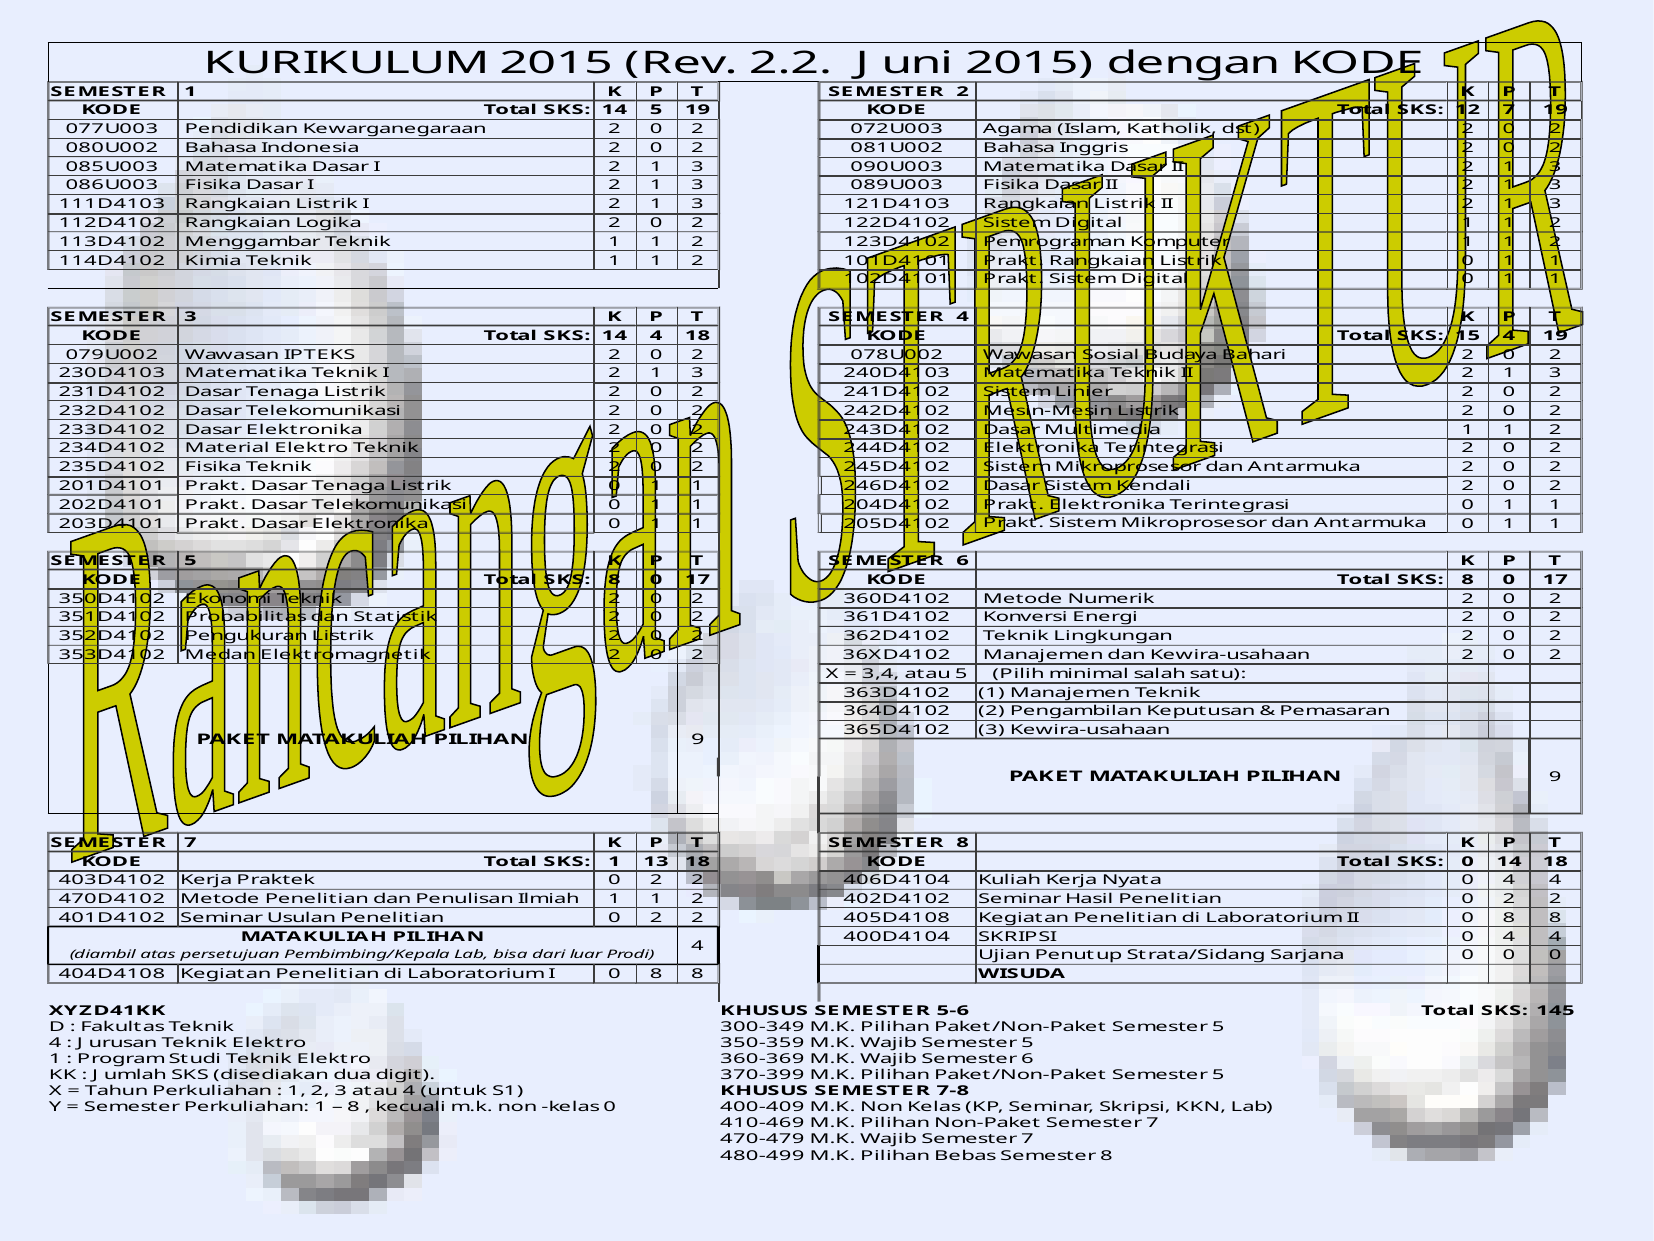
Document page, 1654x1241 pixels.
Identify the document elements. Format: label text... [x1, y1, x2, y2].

text_box Rancangan STRUKTUR [1485, 20, 1560, 42]
picture [0, 0, 1654, 1241]
